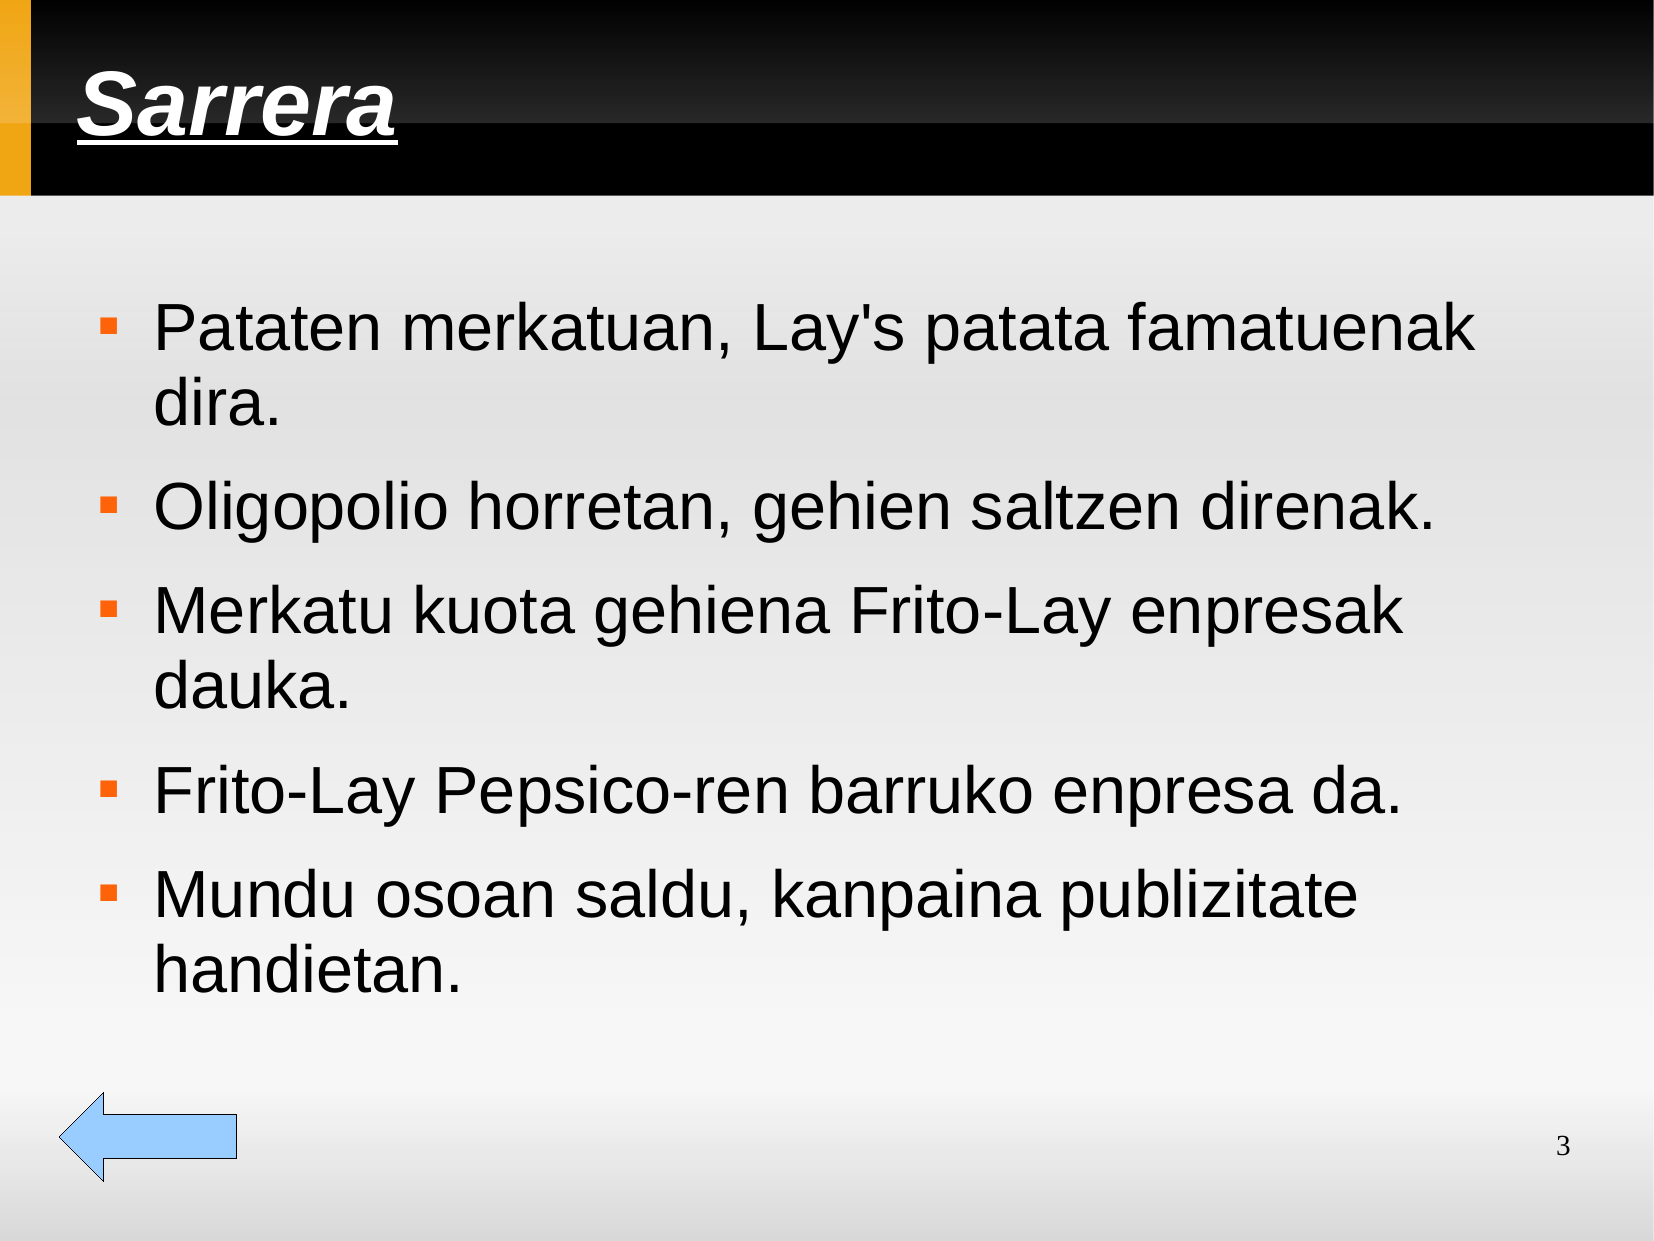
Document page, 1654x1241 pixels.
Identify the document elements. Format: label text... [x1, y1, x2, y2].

list Pataten merkatuan, Lay's patata famatuenak dira. Oligopolio horretan, gehien saltzen direnak. Merkatu kuota gehiena Frito-Lay enpresak dauka. Frito-Lay Pepsico-ren barruko enpresa da. Mundu osoan saldu, kanpaina publizitate handietan. [82, 290, 1571, 1094]
title Sarrera [76, 0, 1565, 208]
text_box [59, 1092, 237, 1182]
picture [0, 0, 1654, 1241]
